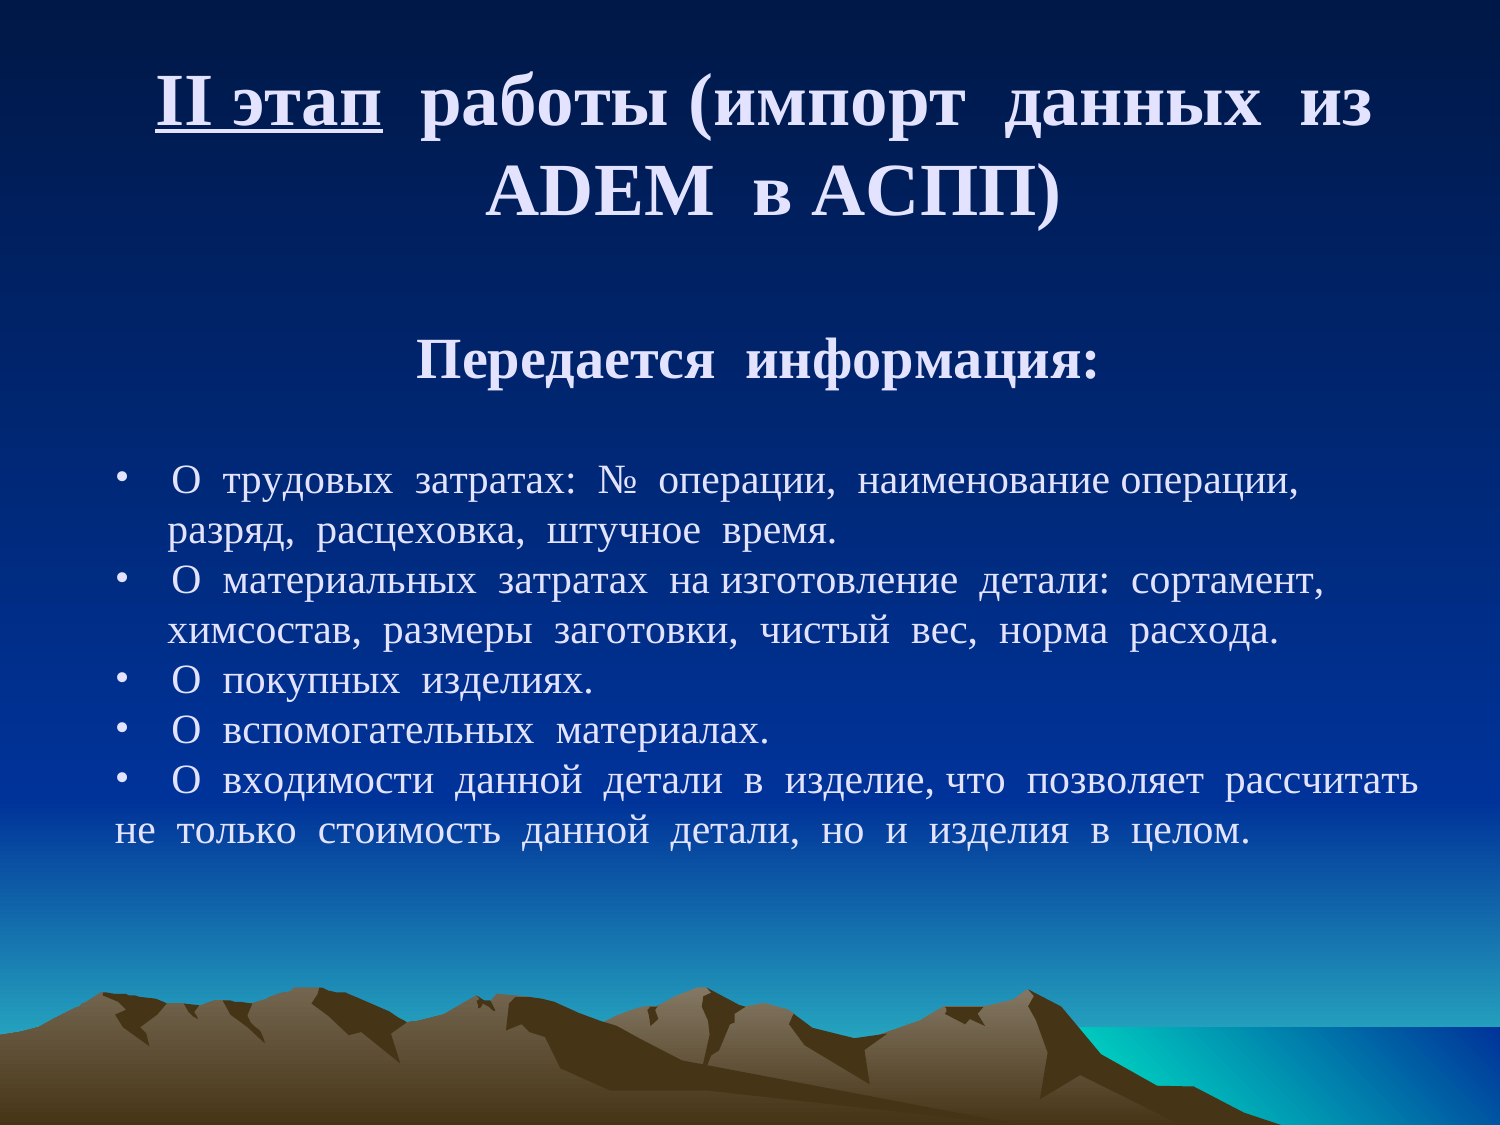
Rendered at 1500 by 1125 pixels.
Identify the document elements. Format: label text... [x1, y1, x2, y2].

text_box О трудовых затратах: № операции, наименование операции, разряд, расцеховка, штучное время. О материальных затратах на изготовление детали: сортамент, химсостав, размеры заготовки, чистый вес, норма расхода. О покупных изделиях. О вспомогательных материалах. О входимости данной детали в изделие, что позволяет рассчитать не только стоимость данной детали, но и изделия в целом. [100, 444, 1447, 860]
text_box II этап работы (импорт данных из ADEM в АСПП) Передается информация: [76, 42, 1471, 468]
